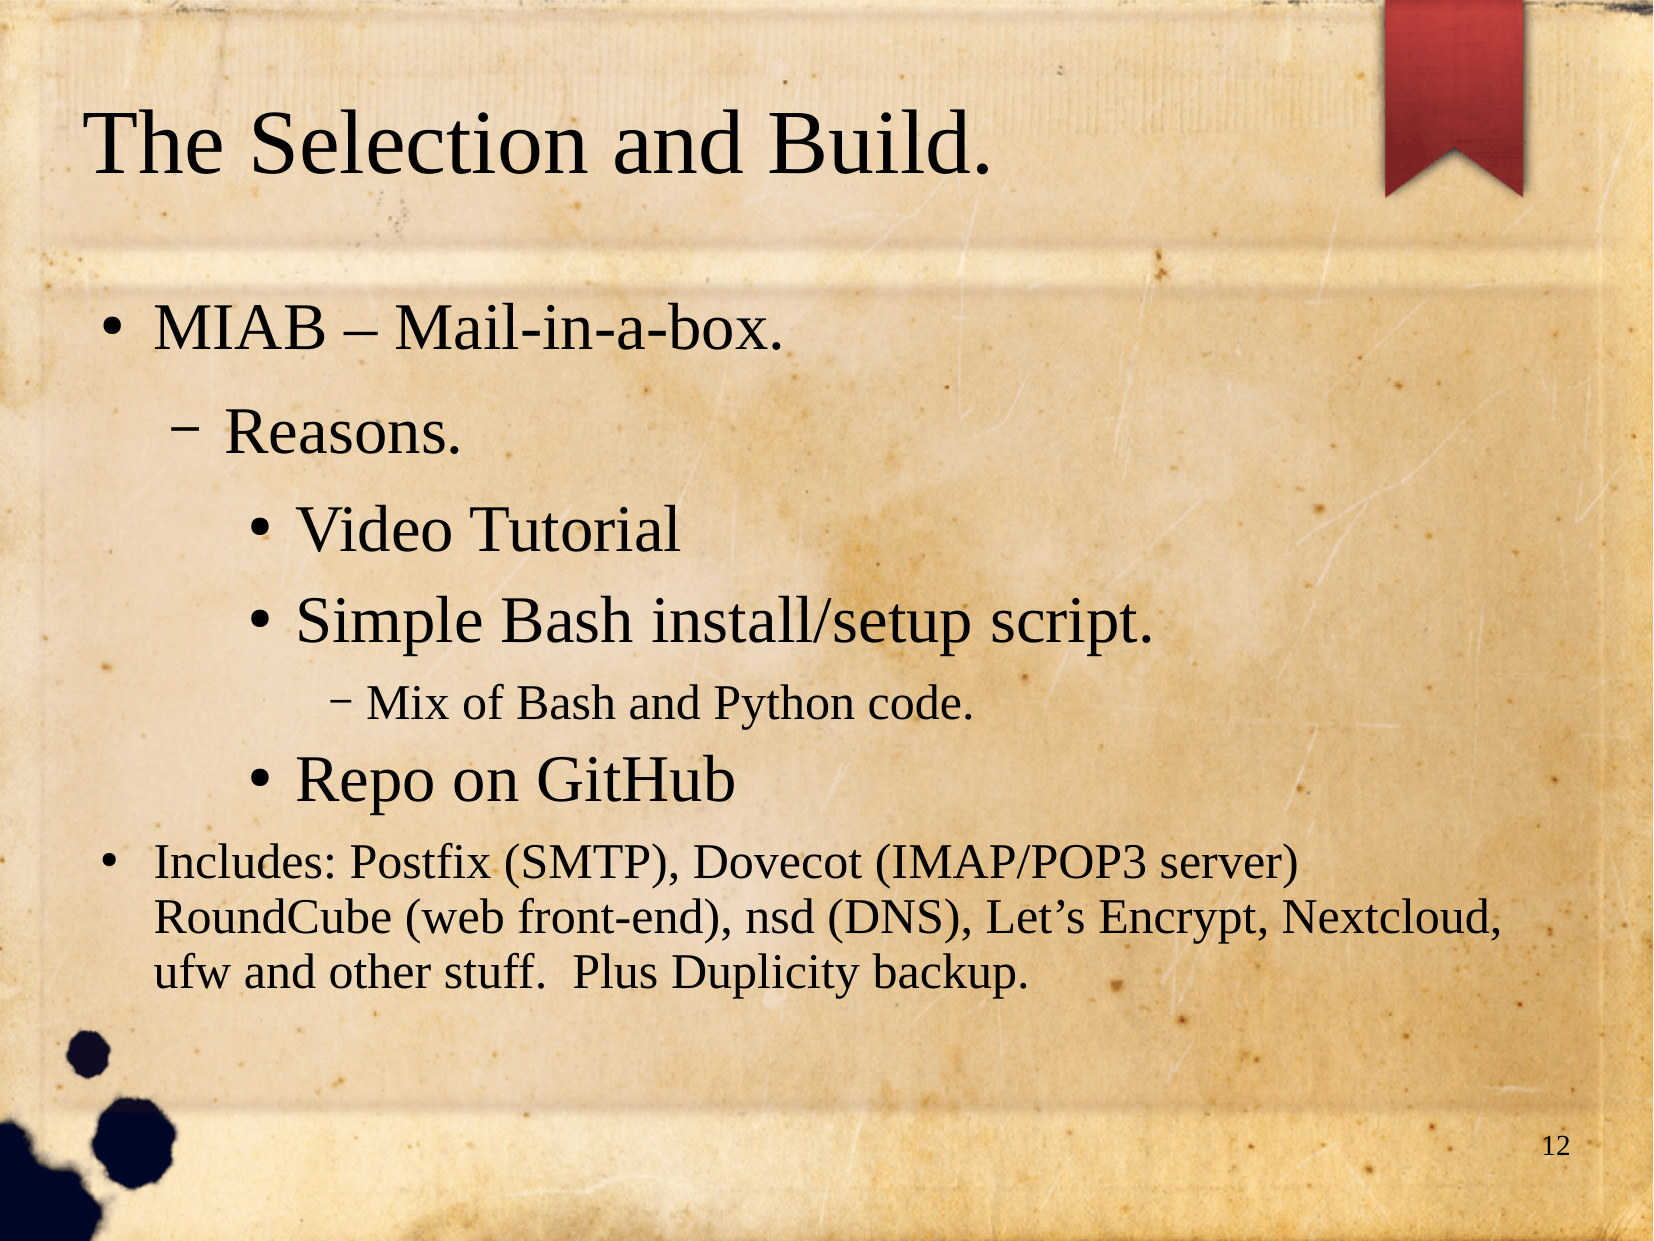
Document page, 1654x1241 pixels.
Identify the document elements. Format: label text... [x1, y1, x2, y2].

title The Selection and Build. [82, 49, 1347, 237]
picture [0, 0, 1654, 1241]
list MIAB – Mail-in-a-box. Reasons. Video Tutorial Simple Bash install/setup script. Mix of Bash and Python code. Repo on GitHub Includes: Postfix (SMTP), Dovecot (IMAP/POP3 server) RoundCube (web front-end), nsd (DNS), Let’s Encrypt, Nextcloud, ufw and other stuff. Plus Duplicity backup. [82, 290, 1538, 1010]
